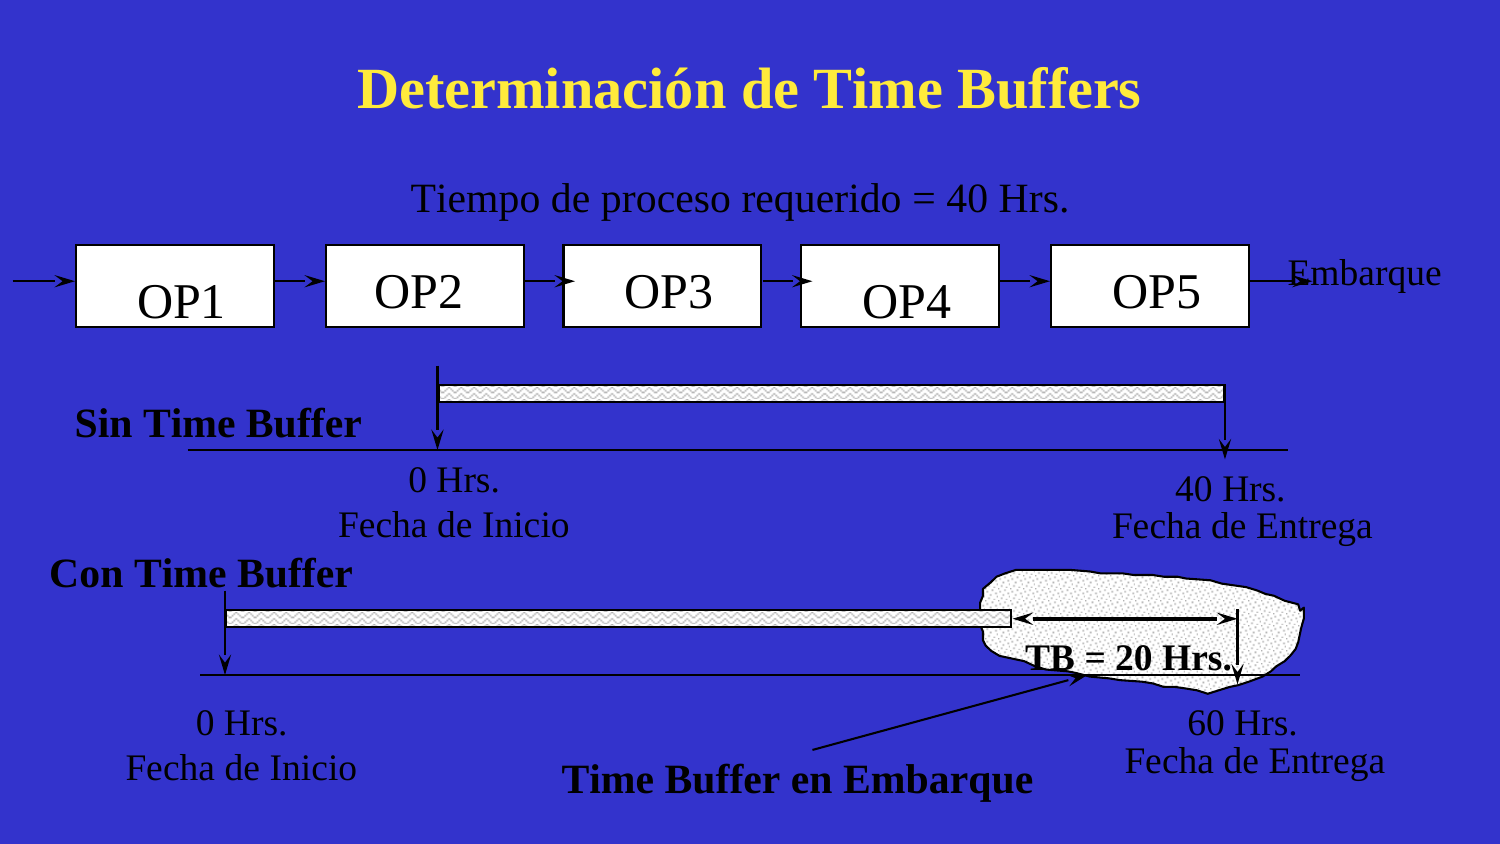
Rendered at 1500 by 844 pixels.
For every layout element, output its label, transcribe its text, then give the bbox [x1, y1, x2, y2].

text_box 0 Hrs. Fecha de Inicio [110, 690, 373, 796]
text_box TB = 20 Hrs. [1009, 625, 1248, 686]
text_box [1221, 620, 1236, 625]
title Determinación de Time Buffers [112, 18, 1388, 160]
text_box OP5 [1097, 251, 1217, 327]
text_box OP3 [609, 251, 729, 327]
text_box Con Time Buffer [34, 538, 369, 604]
text_box 0 Hrs. Fecha de Inicio [322, 447, 586, 553]
text_box [76, 244, 274, 328]
text_box OP1 [122, 260, 242, 336]
text_box Time Buffer en Embarque [546, 744, 1049, 810]
text_box OP4 [847, 260, 967, 336]
text_box [563, 244, 762, 328]
text_box [1160, 686, 1235, 690]
text_box Sin Time Buffer [59, 388, 378, 454]
text_box 60 Hrs. [1172, 690, 1314, 751]
text_box OP2 [359, 251, 479, 327]
text_box [325, 244, 524, 328]
text_box Fecha de Entrega [1109, 728, 1402, 789]
text_box [1248, 676, 1264, 682]
text_box 40 Hrs. [1160, 456, 1301, 517]
text_box [438, 385, 1224, 403]
text_box [801, 244, 999, 328]
text_box [1051, 244, 1249, 328]
text_box [226, 569, 1304, 674]
text_box Embarque [1272, 240, 1458, 301]
text_box Fecha de Entrega [1097, 493, 1389, 555]
text_box Tiempo de proceso requerido = 40 Hrs. [395, 163, 1086, 229]
